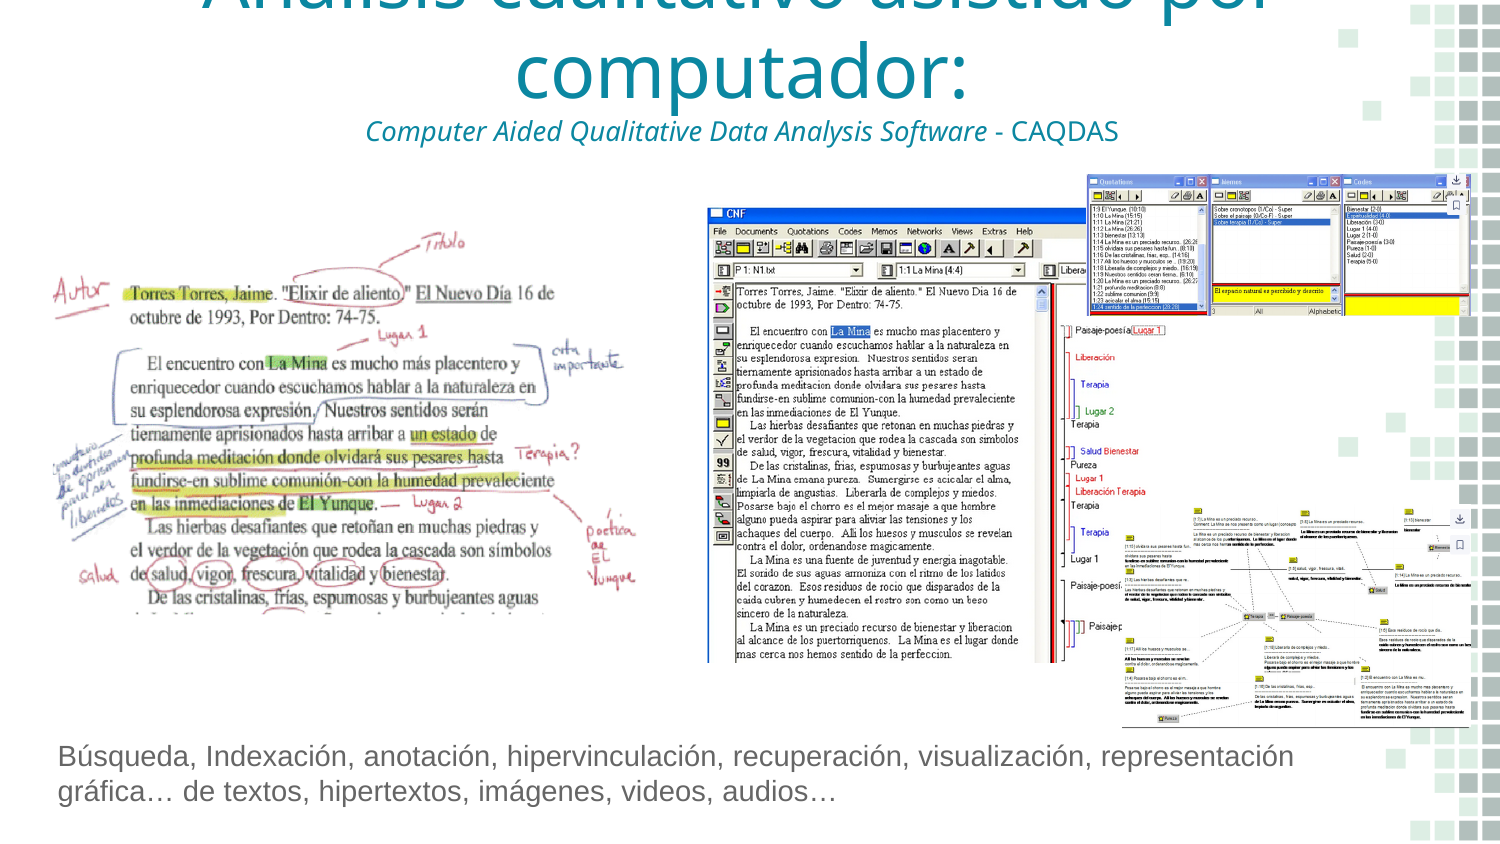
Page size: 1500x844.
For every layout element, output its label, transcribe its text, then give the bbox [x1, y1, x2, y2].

title Análisis cualitativo asistido por computador: Computer Aided Qualitative Data Analysis Software - CAQDAS [80, 21, 1404, 162]
picture [0, 0, 1500, 844]
text_box Búsqueda, Indexación, anotación, hipervinculación, recuperación, visualización, representación gráfica… de textos, hipertextos, imágenes, videos, audios… [42, 722, 1329, 792]
